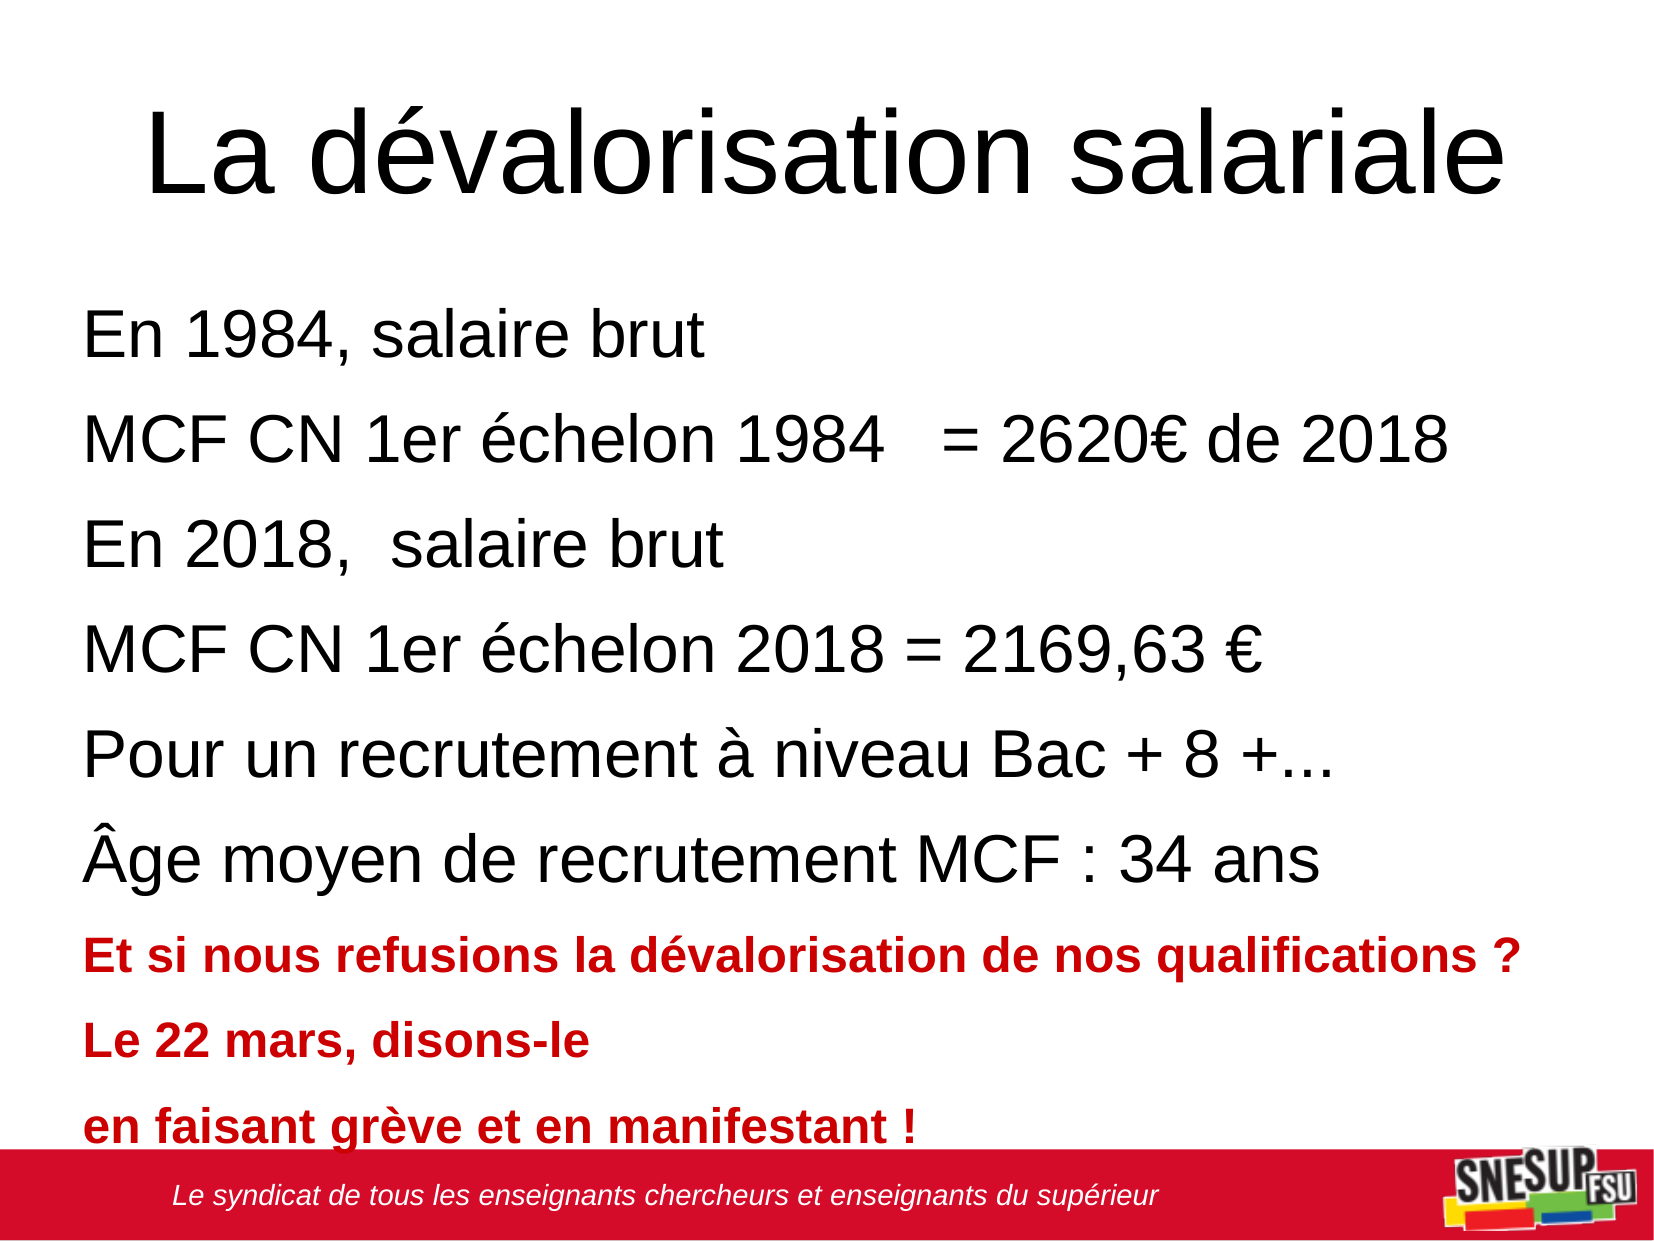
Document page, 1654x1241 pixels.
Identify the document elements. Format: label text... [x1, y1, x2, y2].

title La dévalorisation salariale [82, 49, 1571, 257]
list En 1984, salaire brut MCF CN 1er échelon 1984 = 2620€ de 2018 En 2018, salaire brut MCF CN 1er échelon 2018 = 2169,63 € Pour un recrutement à niveau Bac + 8 +... Âge moyen de recrutement MCF : 34 ans Et si nous refusions la dévalorisation de nos qualifications ? Le 22 mars, disons-le en faisant grève et en manifestant ! [82, 296, 1619, 1158]
